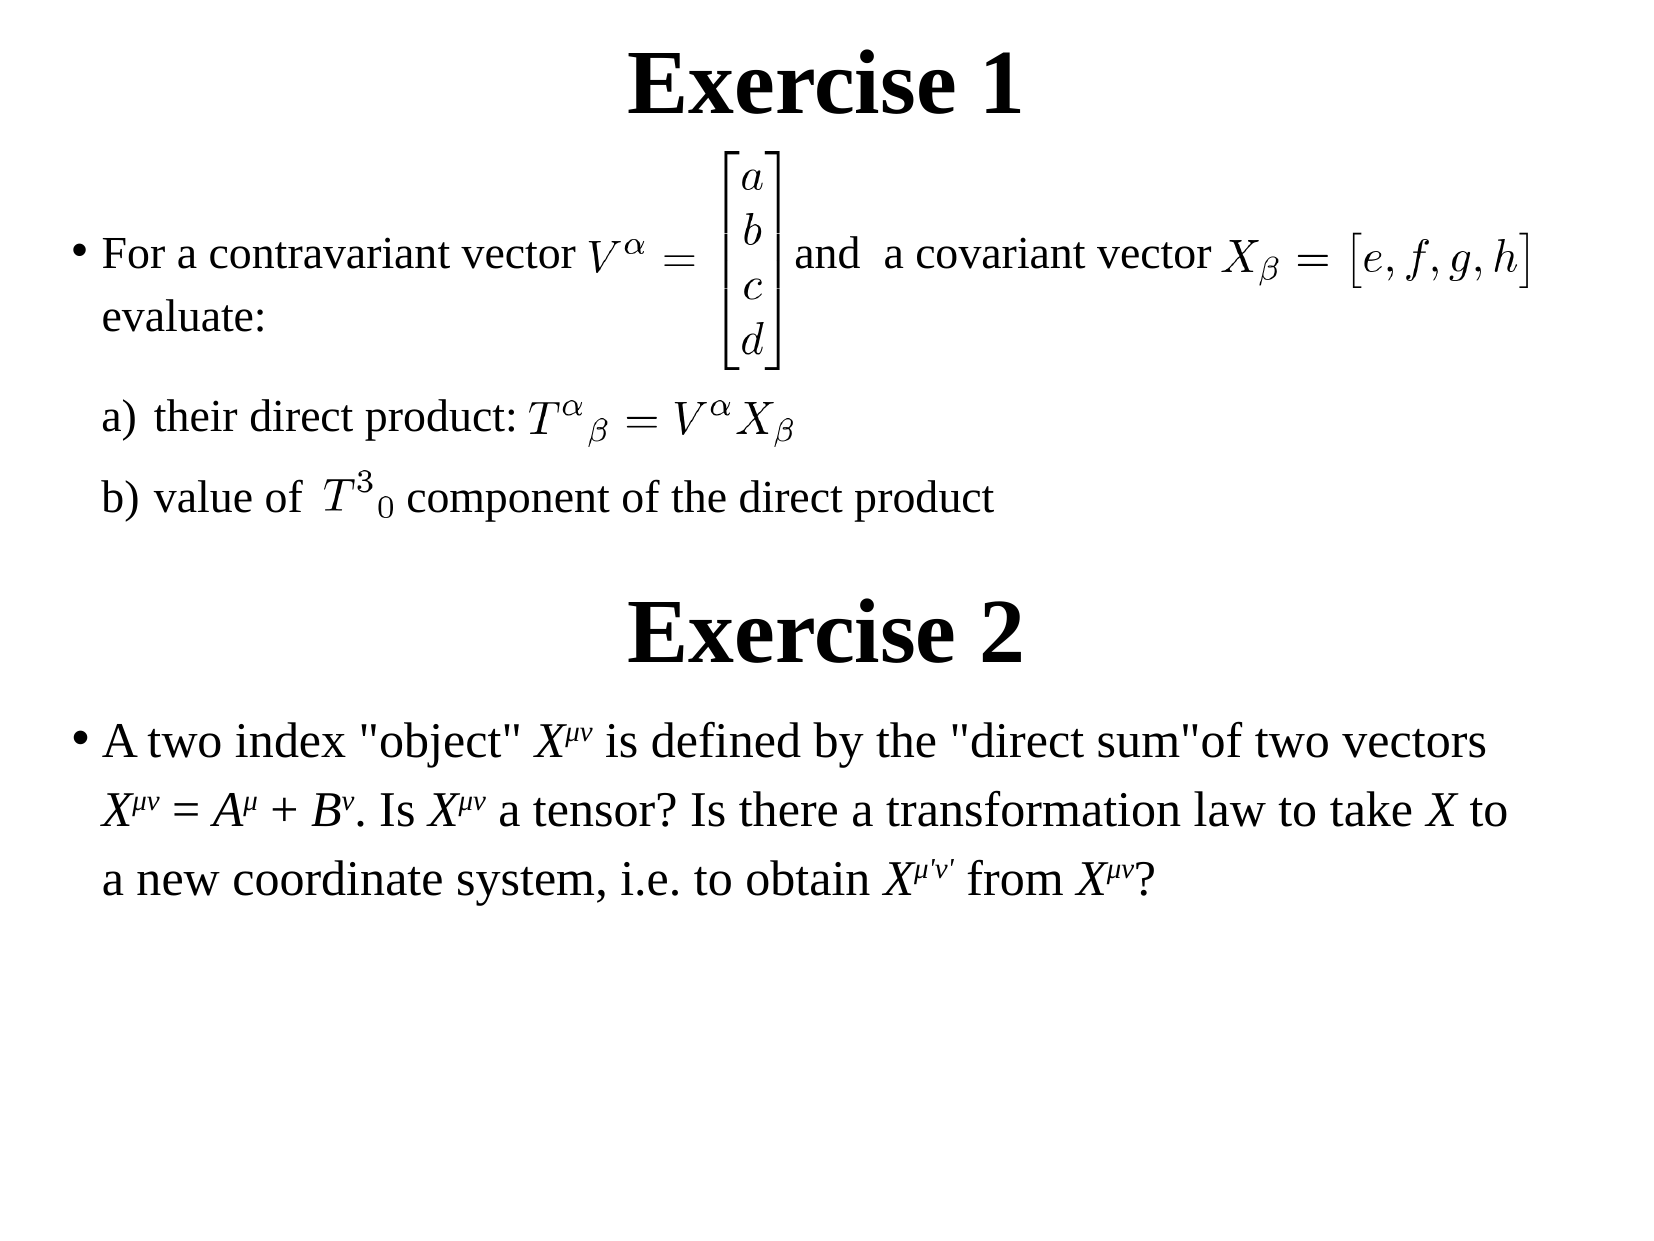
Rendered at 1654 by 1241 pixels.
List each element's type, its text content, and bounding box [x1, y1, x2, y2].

list A two index "object" Xμν is defined by the "direct sum"of two vectors Xμν = Aμ + Bν. Is Xμν a tensor? Is there a transformation law to take X to a new coordinate system, i.e. to obtain Xμ'ν' from Xμν? [56, 691, 1561, 914]
picture [1221, 232, 1528, 288]
title Exercise 2 [82, 581, 1571, 672]
list For a contravariant vector and a covariant vector evaluate: their direct product: value of component of the direct product [56, 206, 1605, 530]
picture [528, 400, 793, 447]
title Exercise 1 [82, 32, 1571, 123]
picture [588, 151, 780, 370]
picture [323, 470, 393, 518]
